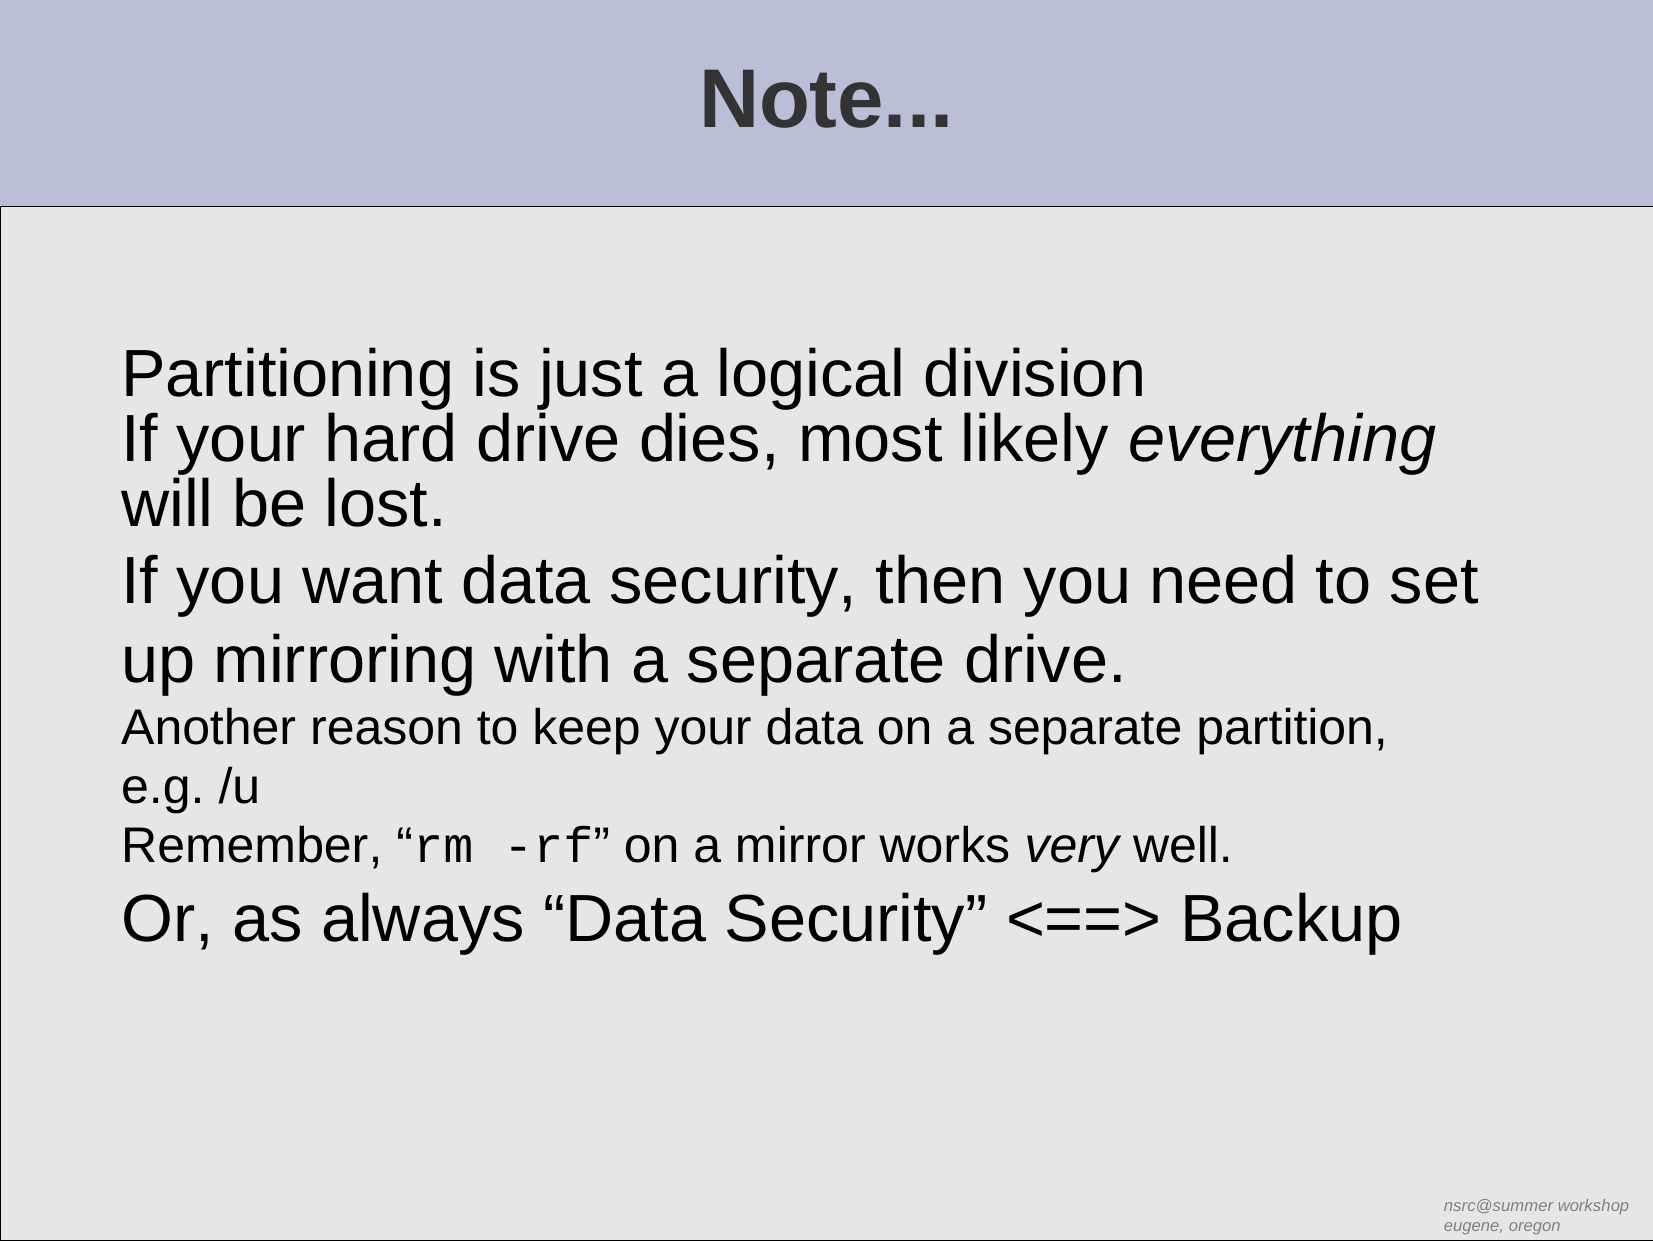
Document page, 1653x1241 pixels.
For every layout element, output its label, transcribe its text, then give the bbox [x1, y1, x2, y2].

title Note... [0, 0, 1653, 208]
list Partitioning is just a logical division If your hard drive dies, most likely everything will be lost. If you want data security, then you need to set up mirroring with a separate drive. Another reason to keep your data on a separate partition, e.g. /u Remember, “rm -rf” on a mirror works very well. Or, as always “Data Security” <==> Backup [121, 344, 1534, 1241]
